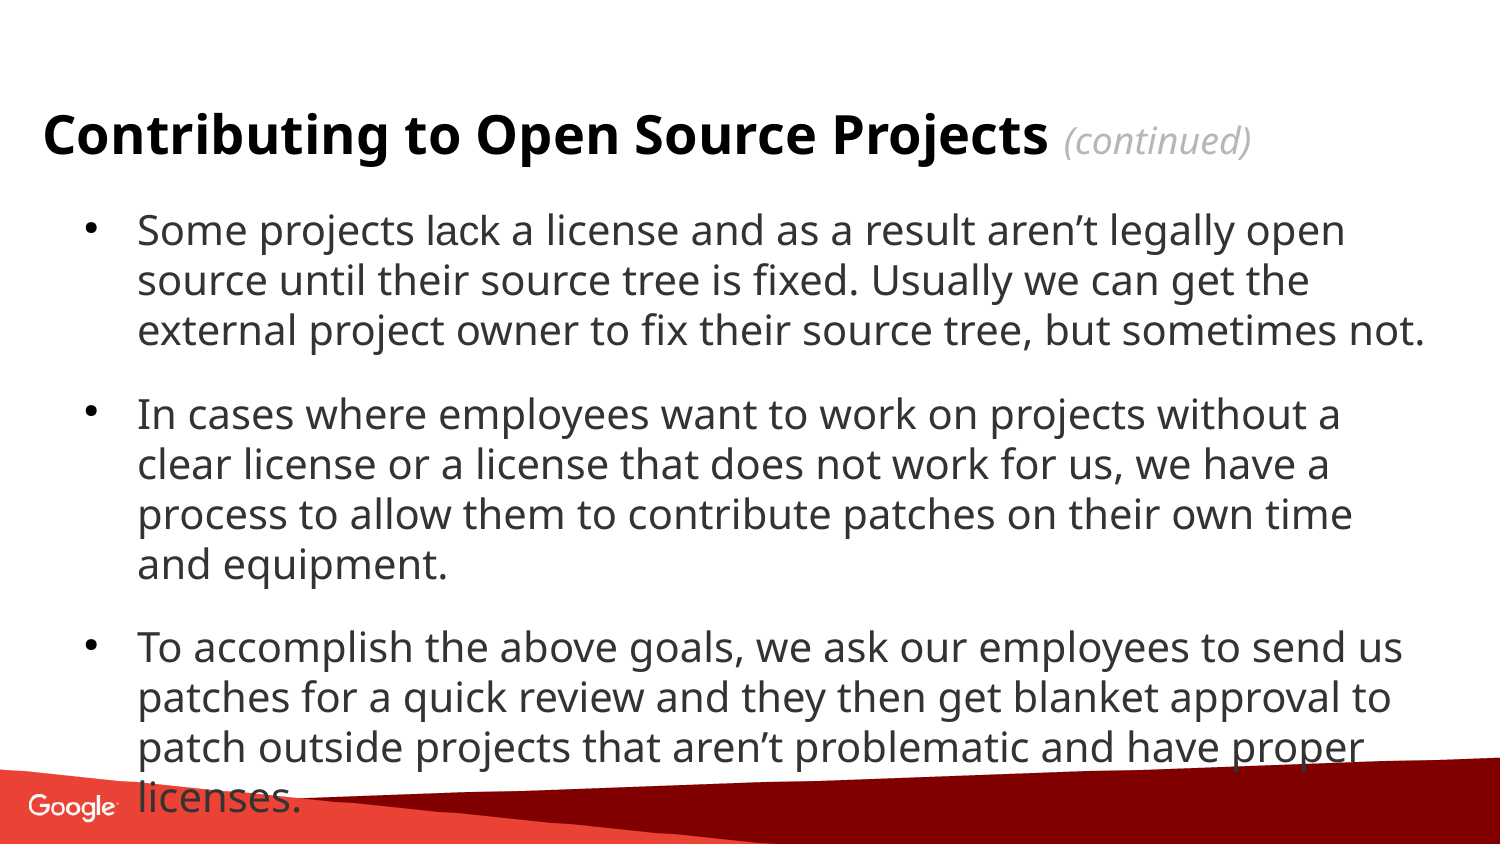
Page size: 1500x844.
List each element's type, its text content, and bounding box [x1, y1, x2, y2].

list Some projects lack a license and as a result aren’t legally open source until their source tree is fixed. Usually we can get the external project owner to fix their source tree, but sometimes not. In cases where employees want to work on projects without a clear license or a license that does not work for us, we have a process to allow them to contribute patches on their own time and equipment. To accomplish the above goals, we ask our employees to send us patches for a quick review and they then get blanket approval to patch outside projects that aren’t problematic and have proper licenses. [51, 210, 1449, 750]
text_box Contributing to Open Source Projects (continued) [27, 85, 1478, 210]
picture [0, 0, 1500, 844]
